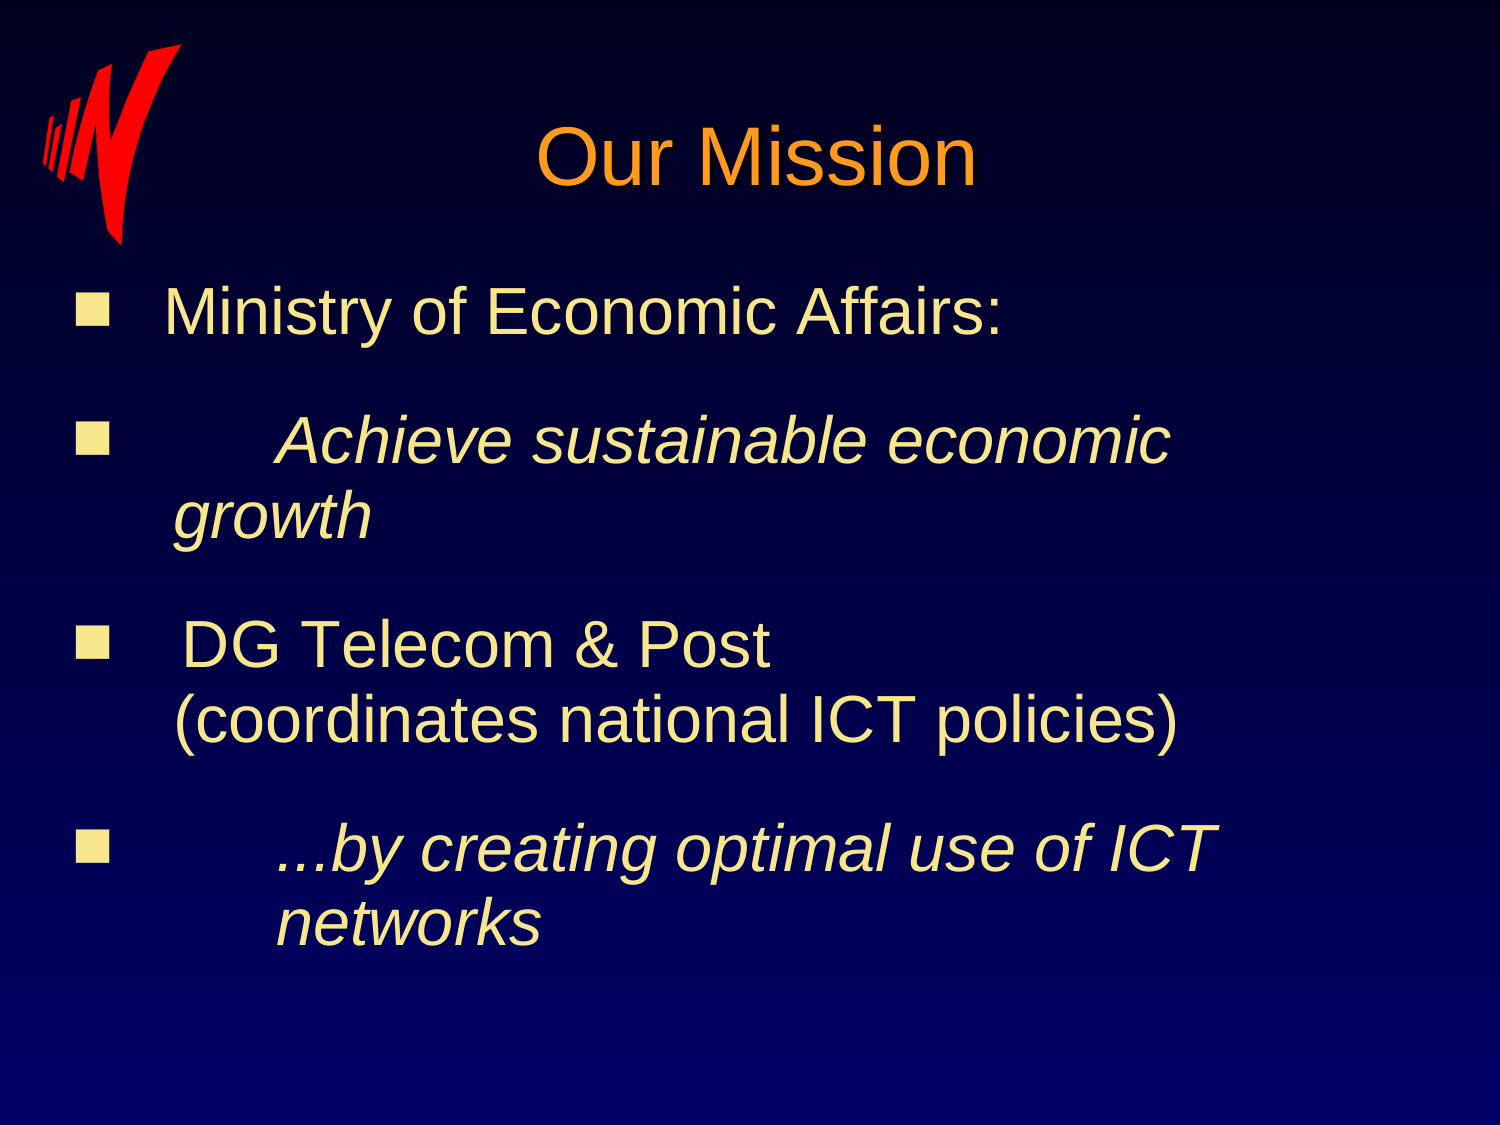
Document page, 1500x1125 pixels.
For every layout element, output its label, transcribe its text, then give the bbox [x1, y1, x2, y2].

title Our Mission [206, 66, 1332, 254]
list Ministry of Economic Affairs: Achieve sustainable economic growth DG Telecom & Post (coordinates national ICT policies) ...by creating optimal use of ICT networks [64, 267, 1400, 930]
